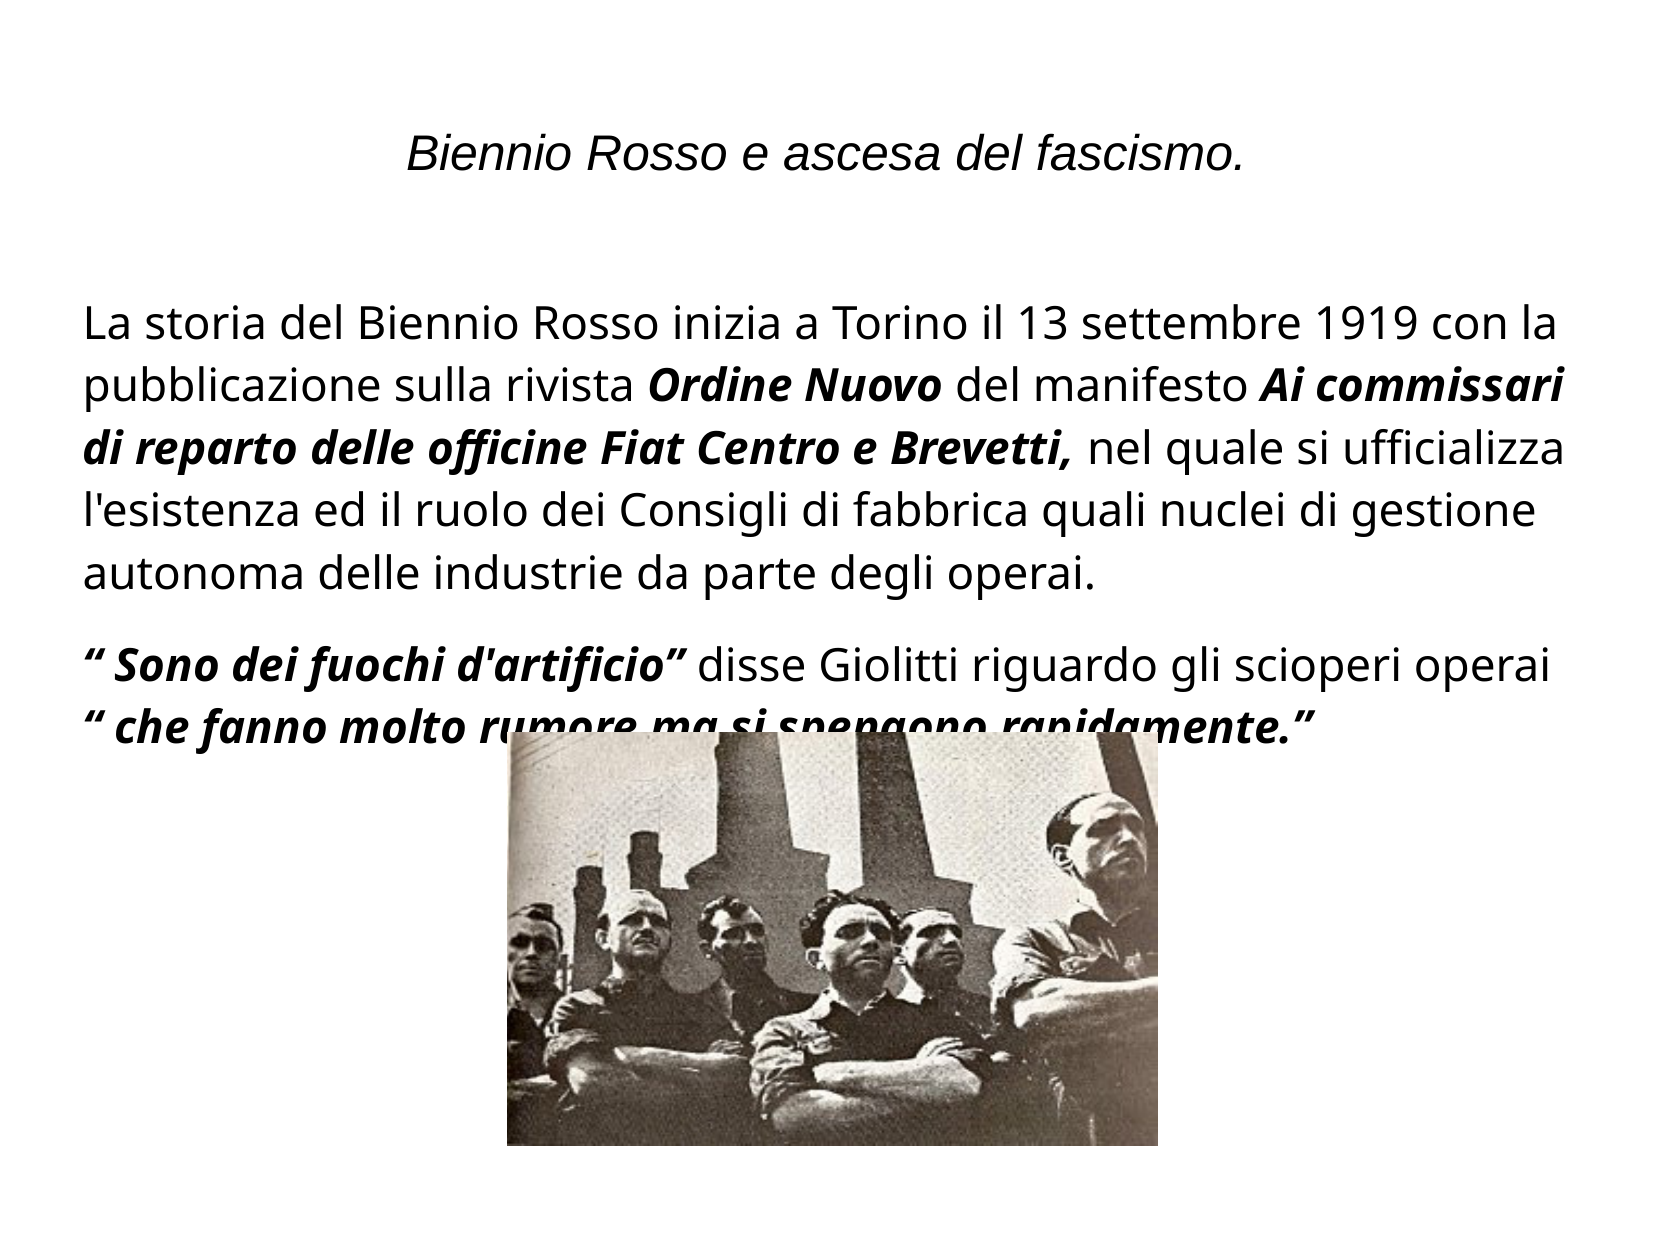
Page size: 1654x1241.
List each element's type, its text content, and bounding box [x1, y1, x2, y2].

title Biennio Rosso e ascesa del fascismo. [82, 49, 1571, 257]
list La storia del Biennio Rosso inizia a Torino il 13 settembre 1919 con la pubblicazione sulla rivista Ordine Nuovo del manifesto Ai commissari di reparto delle officine Fiat Centro e Brevetti, nel quale si ufficializza l'esistenza ed il ruolo dei Consigli di fabbrica quali nuclei di gestione autonoma delle industrie da parte degli operai. “ Sono dei fuochi d'artificio” disse Giolitti riguardo gli scioperi operai “ che fanno molto rumore ma si spengono rapidamente.” [82, 290, 1571, 1109]
picture [507, 732, 1158, 1146]
